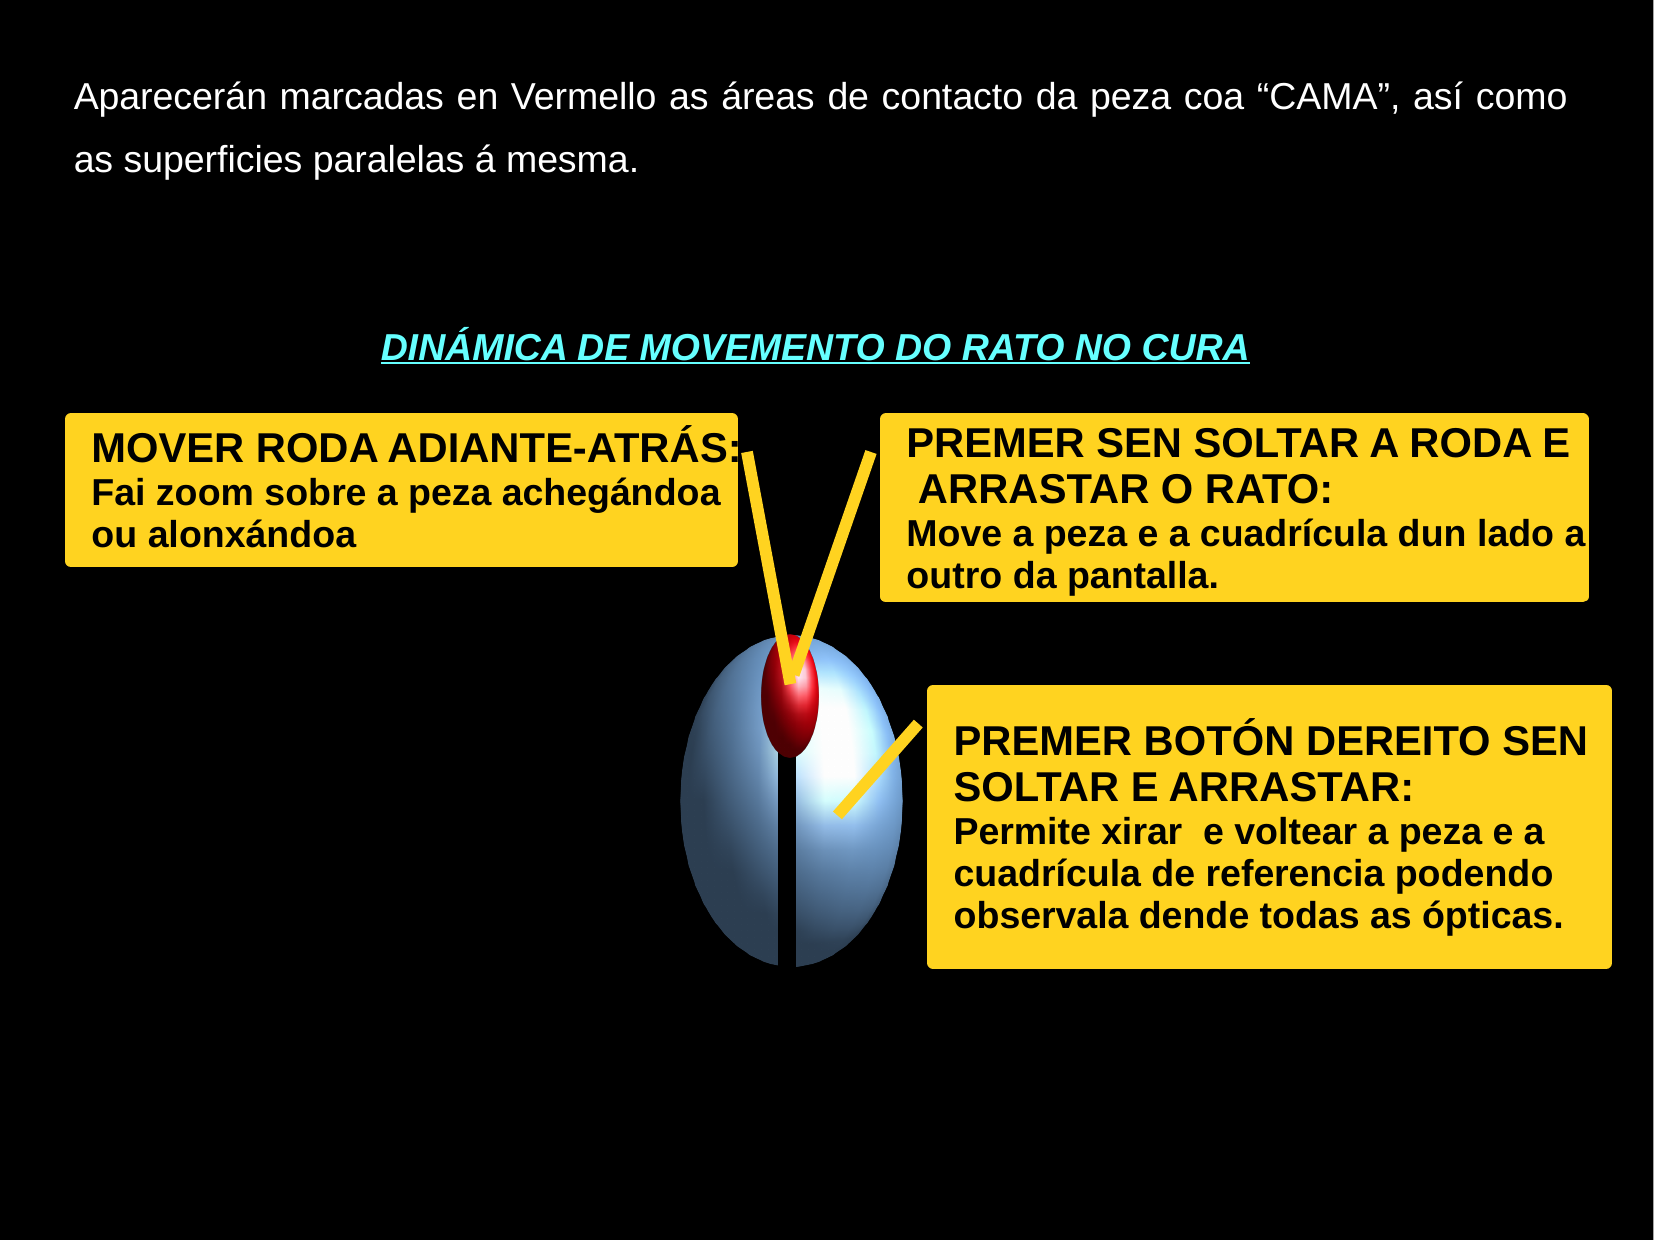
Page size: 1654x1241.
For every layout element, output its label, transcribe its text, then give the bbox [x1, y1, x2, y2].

text_box Aparecerán marcadas en Vermello as áreas de contacto da peza coa “CAMA”, así como as superficies paralelas á mesma. [59, 47, 1583, 168]
text_box PREMER BOTÓN DEREITO SEN SOLTAR E ARRASTAR: Permite xirar e voltear a peza e a cuadrícula de referencia podendo observala dende todas as ópticas. [933, 691, 1606, 963]
text_box PREMER SEN SOLTAR A RODA E ARRASTAR O RATO: Move a peza e a cuadrícula dun lado a outro da pantalla. [886, 419, 1583, 597]
text_box DINÁMICA DE MOVEMENTO DO RATO NO CURA [366, 318, 1288, 376]
text_box MOVER RODA ADIANTE-ATRÁS: Fai zoom sobre a peza achegándoa ou alonxándoa [71, 419, 732, 561]
